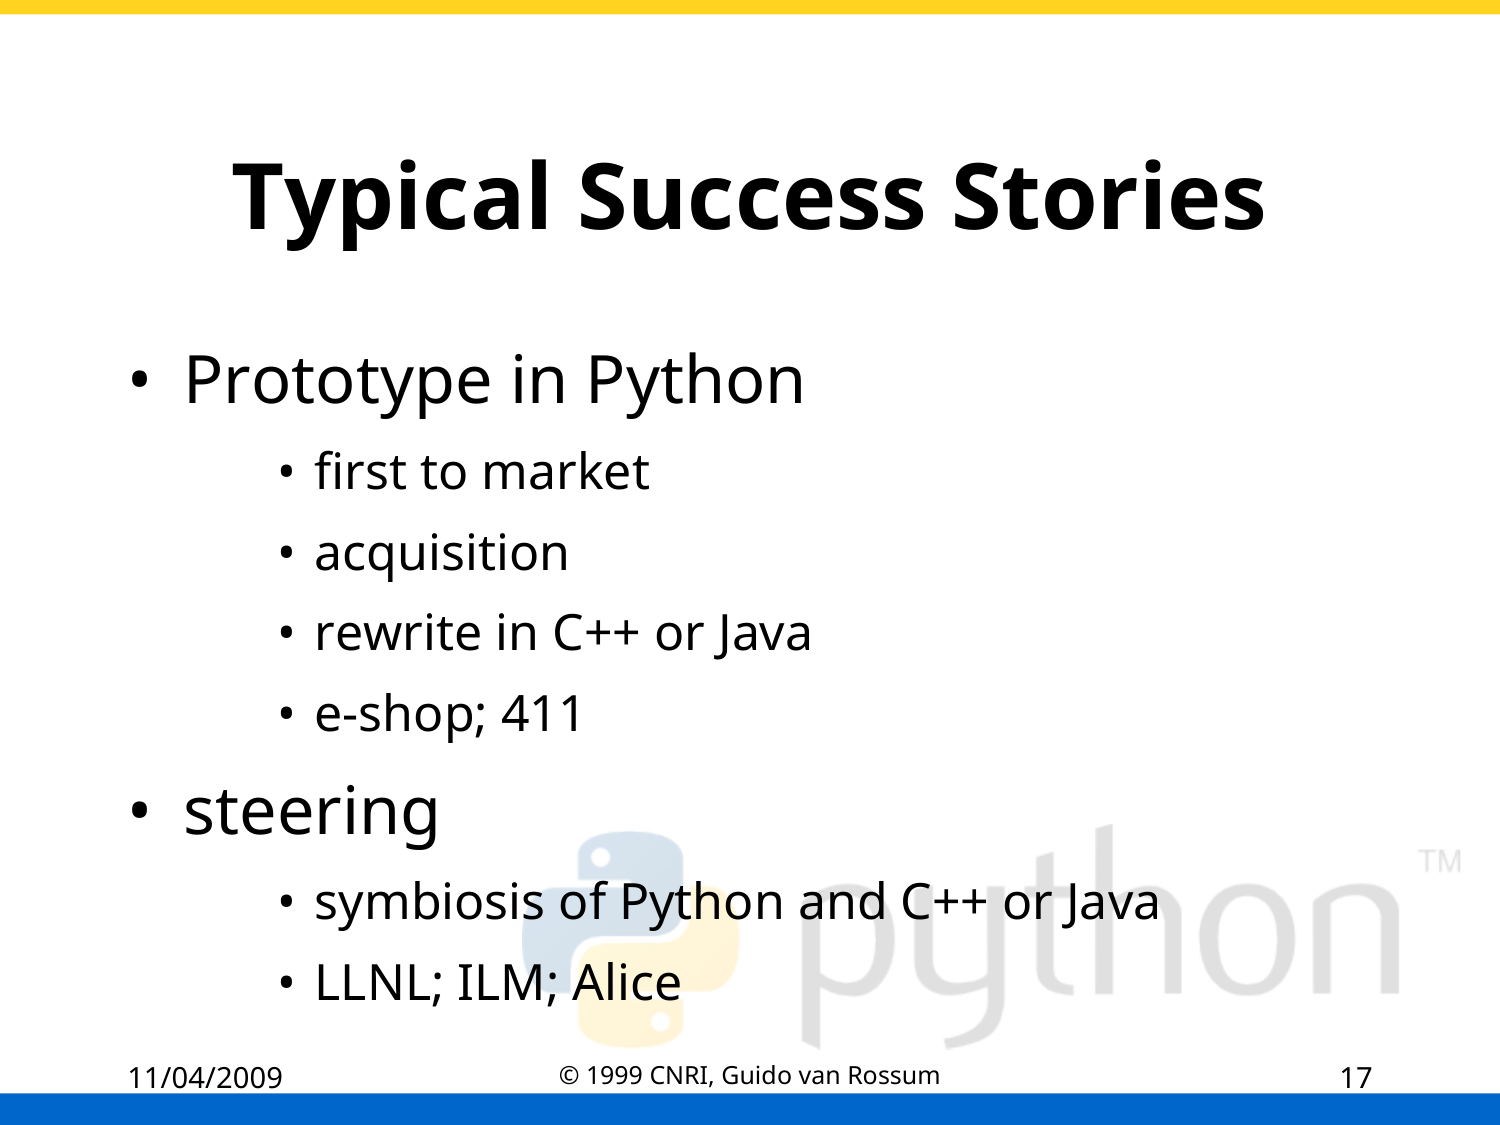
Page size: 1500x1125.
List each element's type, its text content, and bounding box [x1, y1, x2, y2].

list Prototype in Python first to market acquisition rewrite in C++ or Java e-shop; 411 steering symbiosis of Python and C++ or Java LLNL; ILM; Alice [112, 324, 1388, 1001]
title Typical Success Stories [112, 99, 1388, 288]
